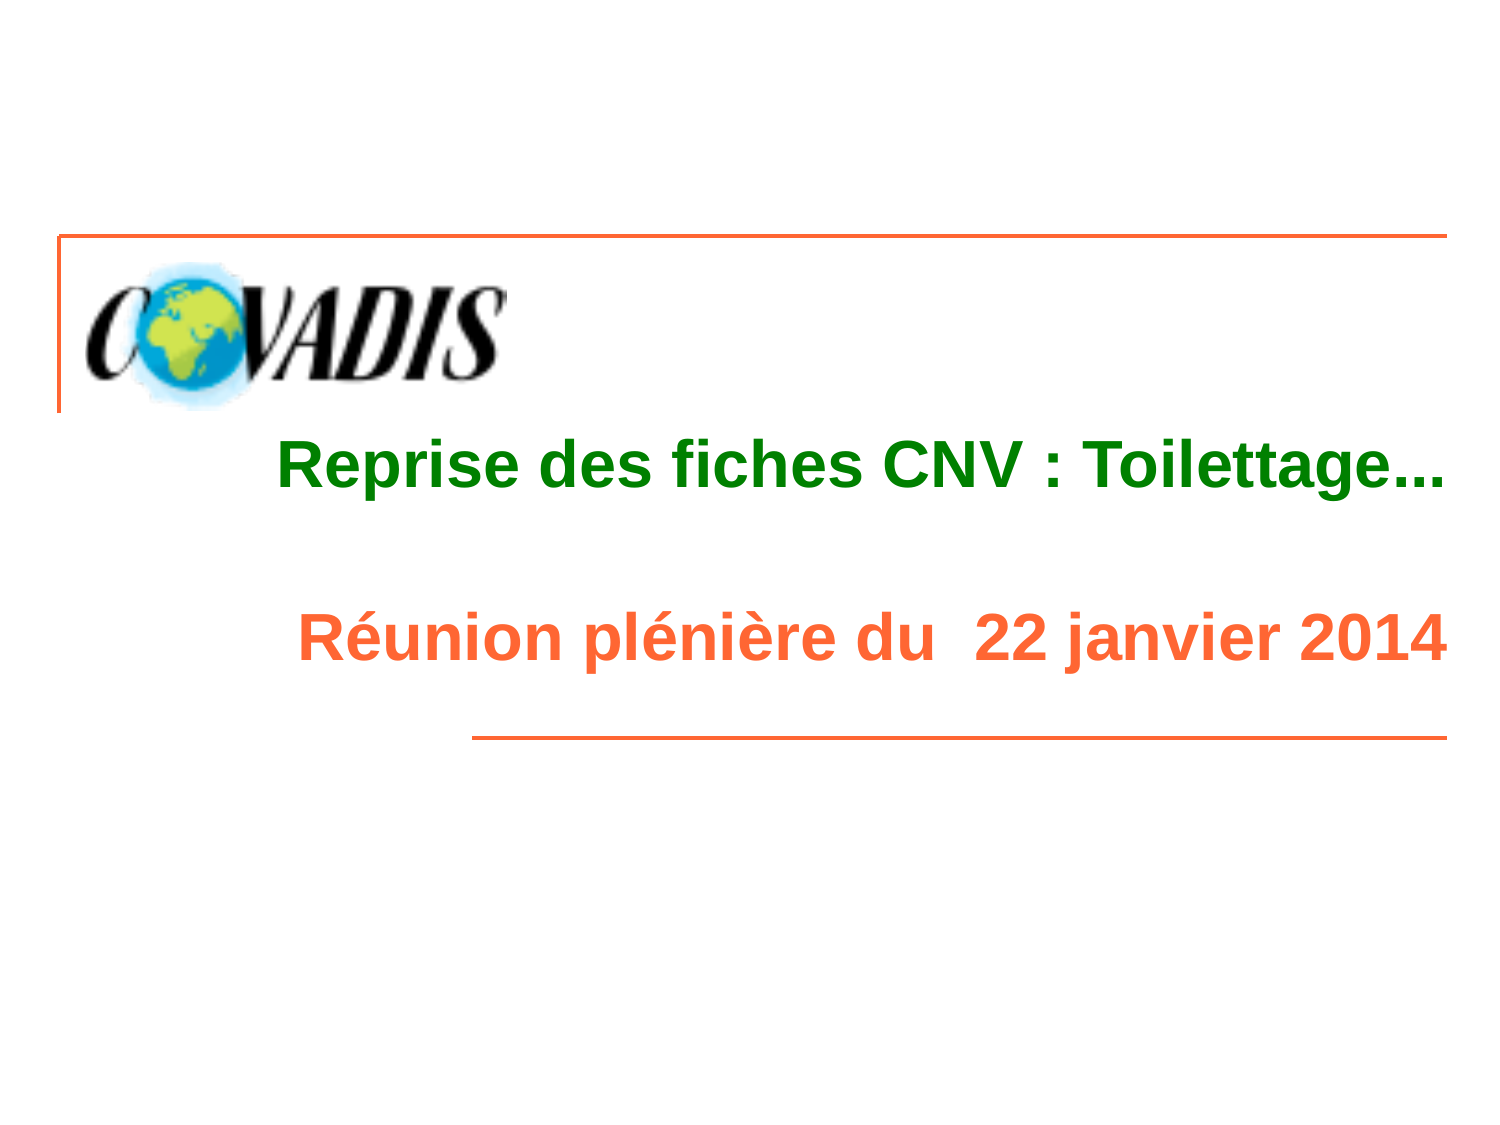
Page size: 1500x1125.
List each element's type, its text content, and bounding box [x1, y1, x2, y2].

subtitle Reprise des fiches CNV : Toilettage... Réunion plénière du 22 janvier 2014 [16, 419, 1464, 975]
picture [85, 262, 507, 411]
